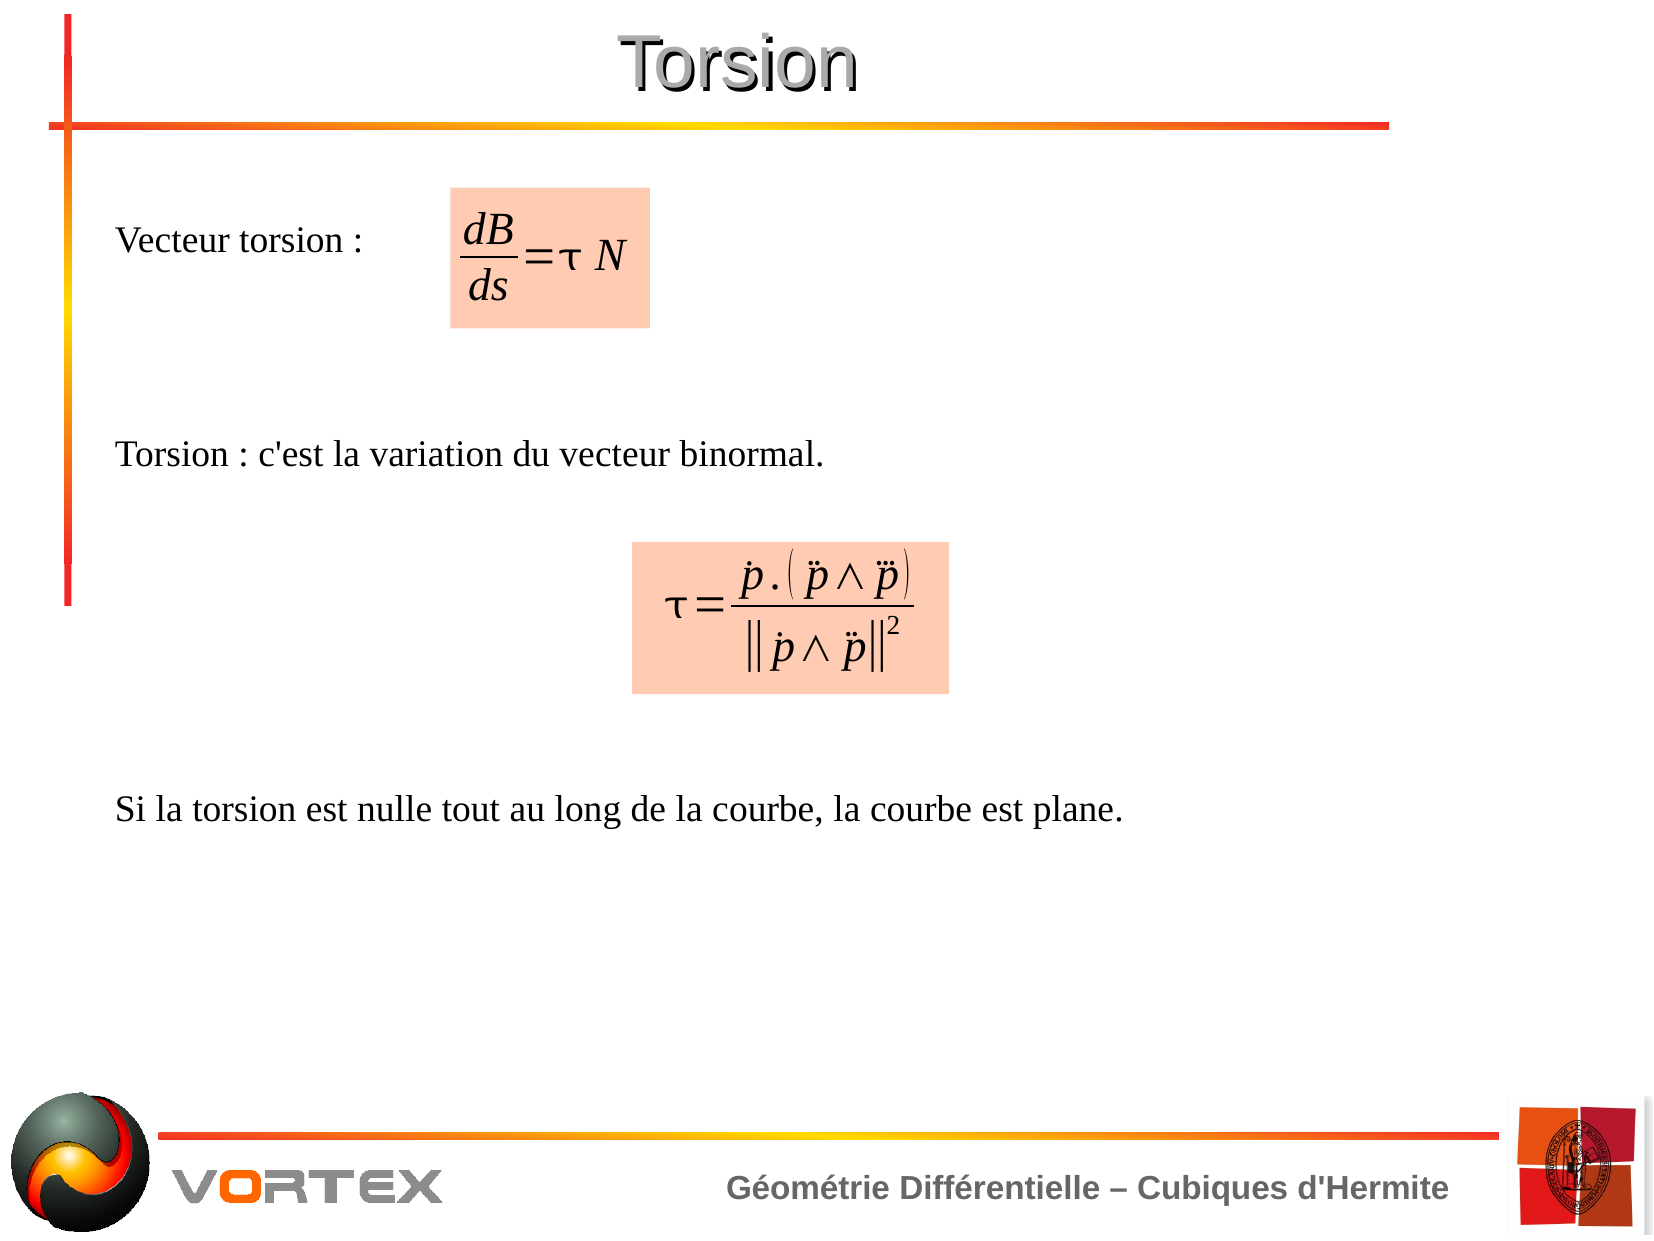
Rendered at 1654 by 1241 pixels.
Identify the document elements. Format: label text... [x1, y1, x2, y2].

chart [450, 202, 631, 312]
list Vecteur torsion : Torsion : c'est la variation du vecteur binormal. Si la torsion est nulle tout au long de la courbe, la courbe est plane. [97, 148, 1586, 967]
chart [657, 546, 924, 675]
picture [1505, 1096, 1653, 1235]
title Torsion [82, 4, 1392, 120]
picture [11, 1092, 443, 1232]
